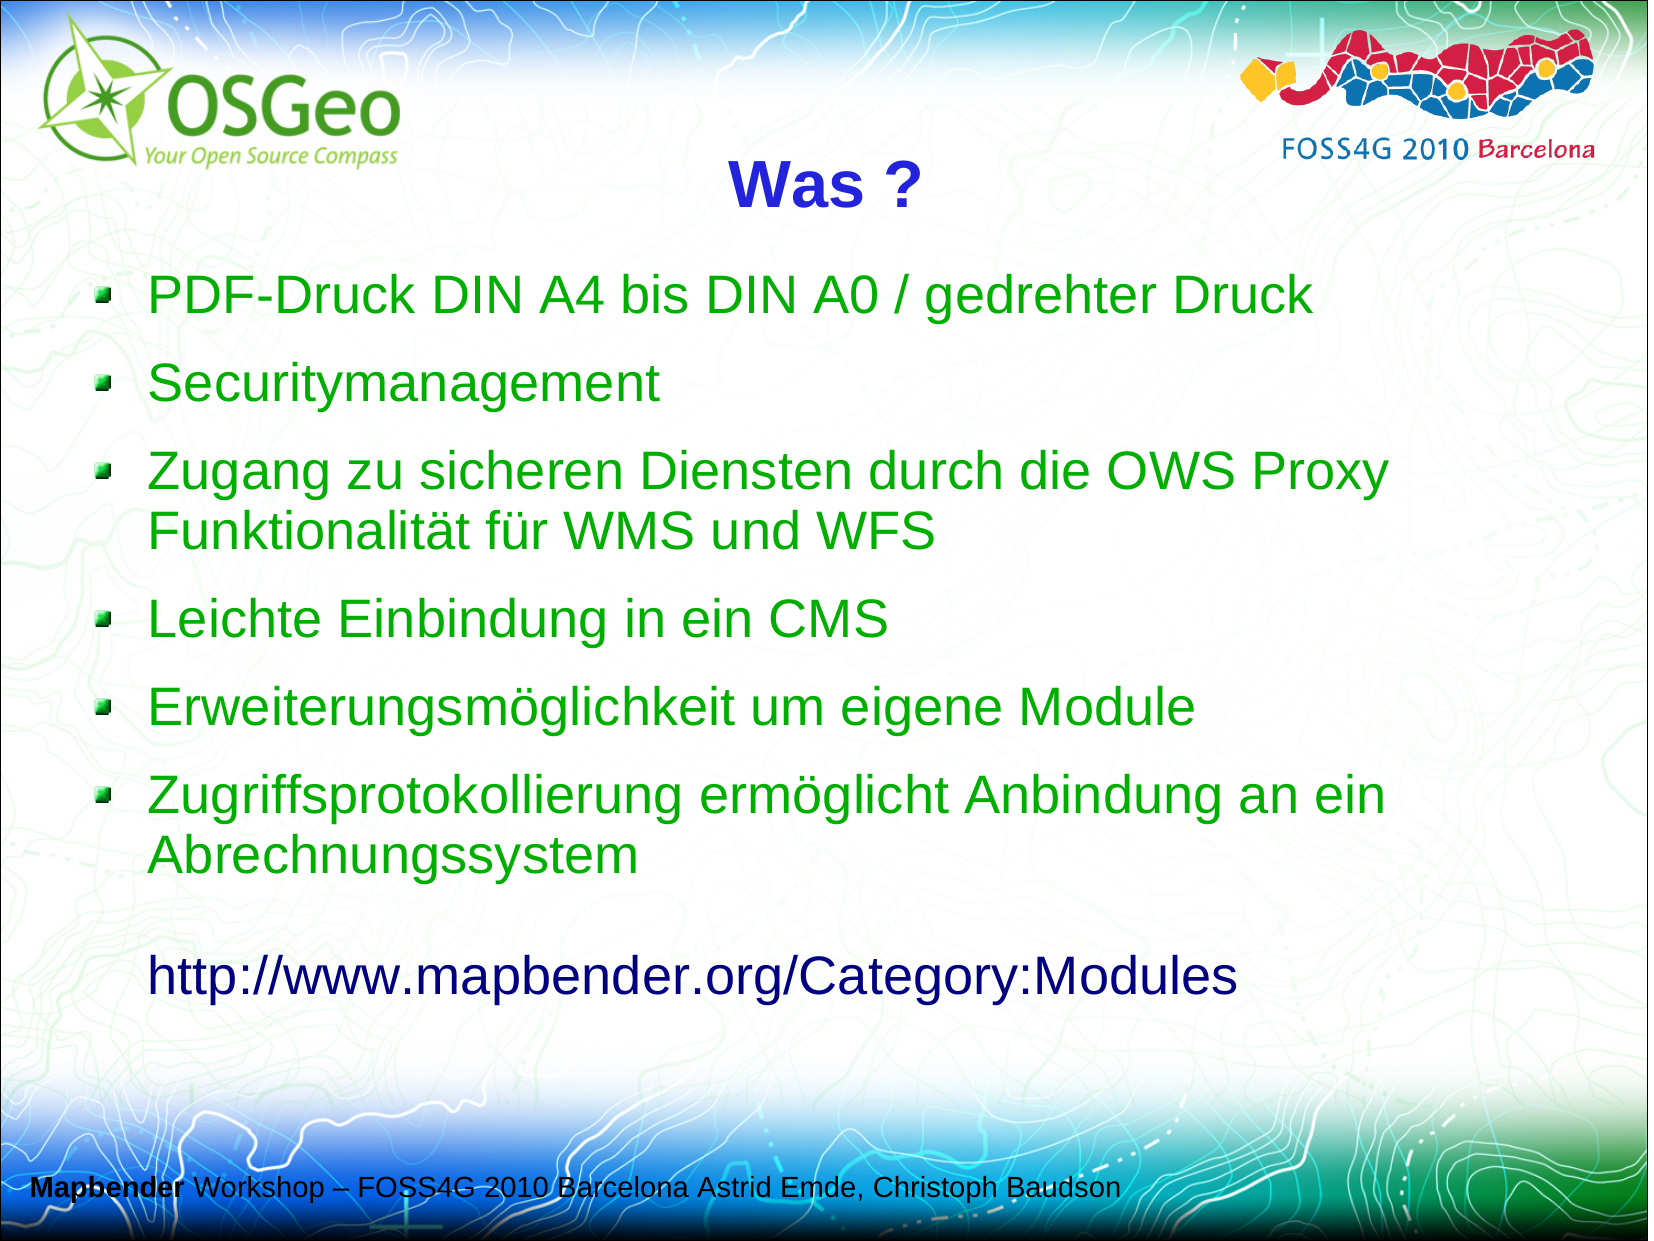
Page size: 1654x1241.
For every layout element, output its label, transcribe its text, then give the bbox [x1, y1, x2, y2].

title Was ? [82, 96, 1571, 272]
list PDF-Druck DIN A4 bis DIN A0 / gedrehter Druck Securitymanagement Zugang zu sicheren Diensten durch die OWS Proxy Funktionalität für WMS und WFS Leichte Einbindung in ein CMS Erweiterungsmöglichkeit um eigene Module Zugriffsprotokollierung ermöglicht Anbindung an ein Abrechnungssystem http://www.mapbender.org/Category:Modules [76, 264, 1565, 1084]
picture [1, 1, 1647, 1240]
